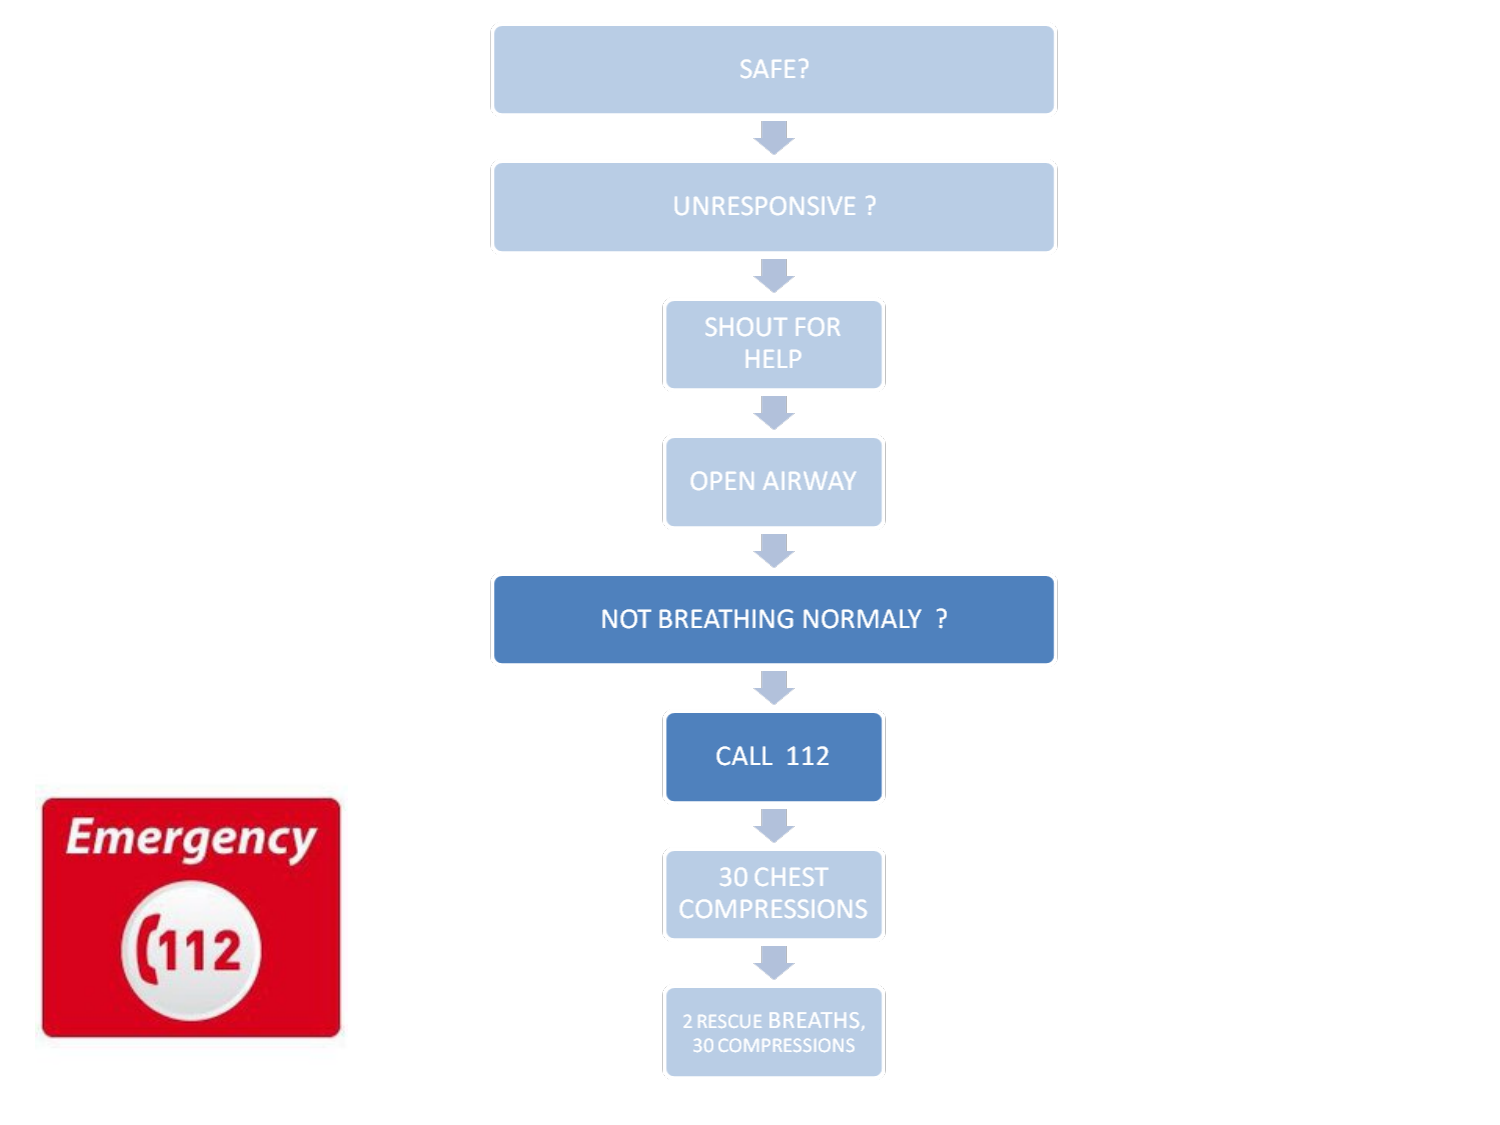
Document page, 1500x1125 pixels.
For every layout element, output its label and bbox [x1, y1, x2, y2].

picture [35, 21, 1408, 1082]
